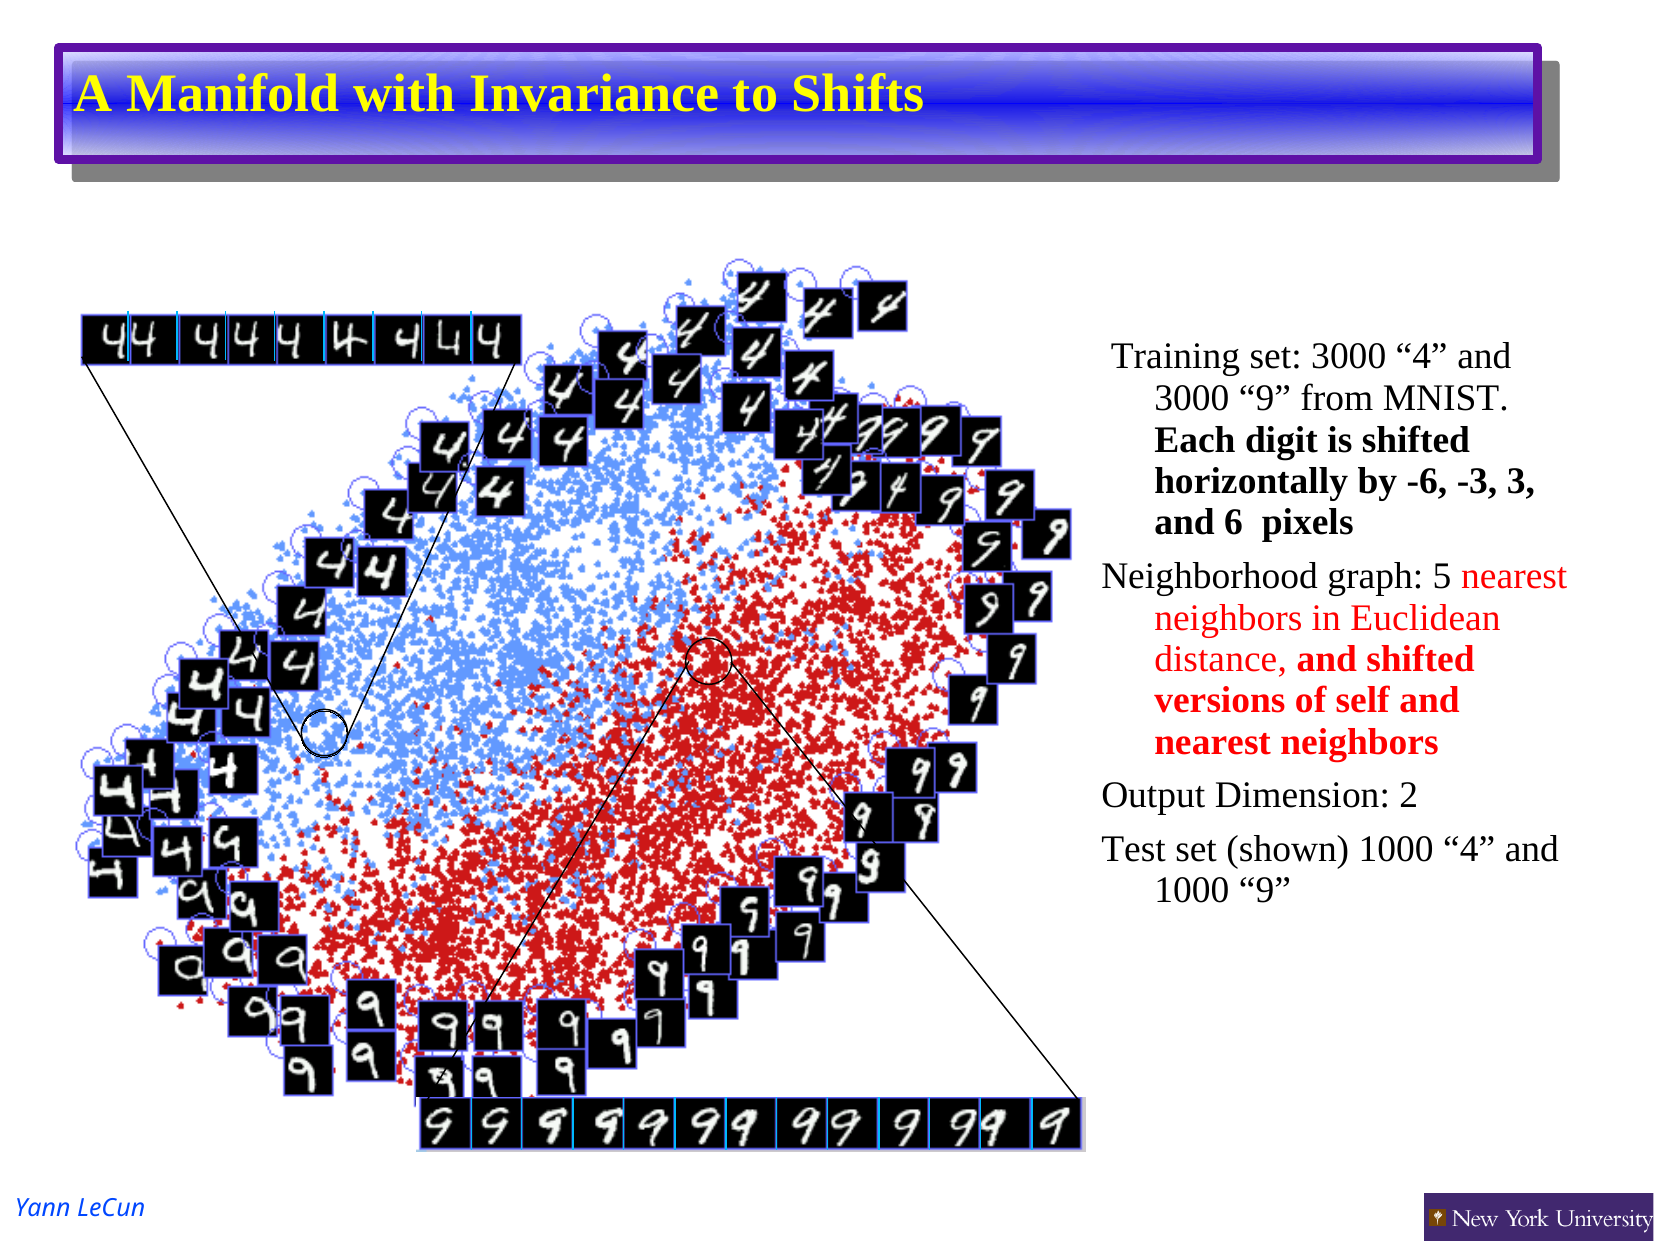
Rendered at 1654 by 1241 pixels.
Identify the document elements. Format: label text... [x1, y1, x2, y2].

text_box A Manifold with Invariance to Shifts [58, 47, 1538, 160]
text_box Training set: 3000 “4” and 3000 “9” from MNIST. Each digit is shifted horizontally by -6, -3, 3, and 6 pixels Neighborhood graph: 5 nearest neighbors in Euclidean distance, and shifted versions of self and nearest neighbors Output Dimension: 2 Test set (shown) 1000 “4” and 1000 “9” [1101, 335, 1583, 1079]
picture [1424, 1193, 1654, 1241]
picture [55, 204, 1100, 1152]
